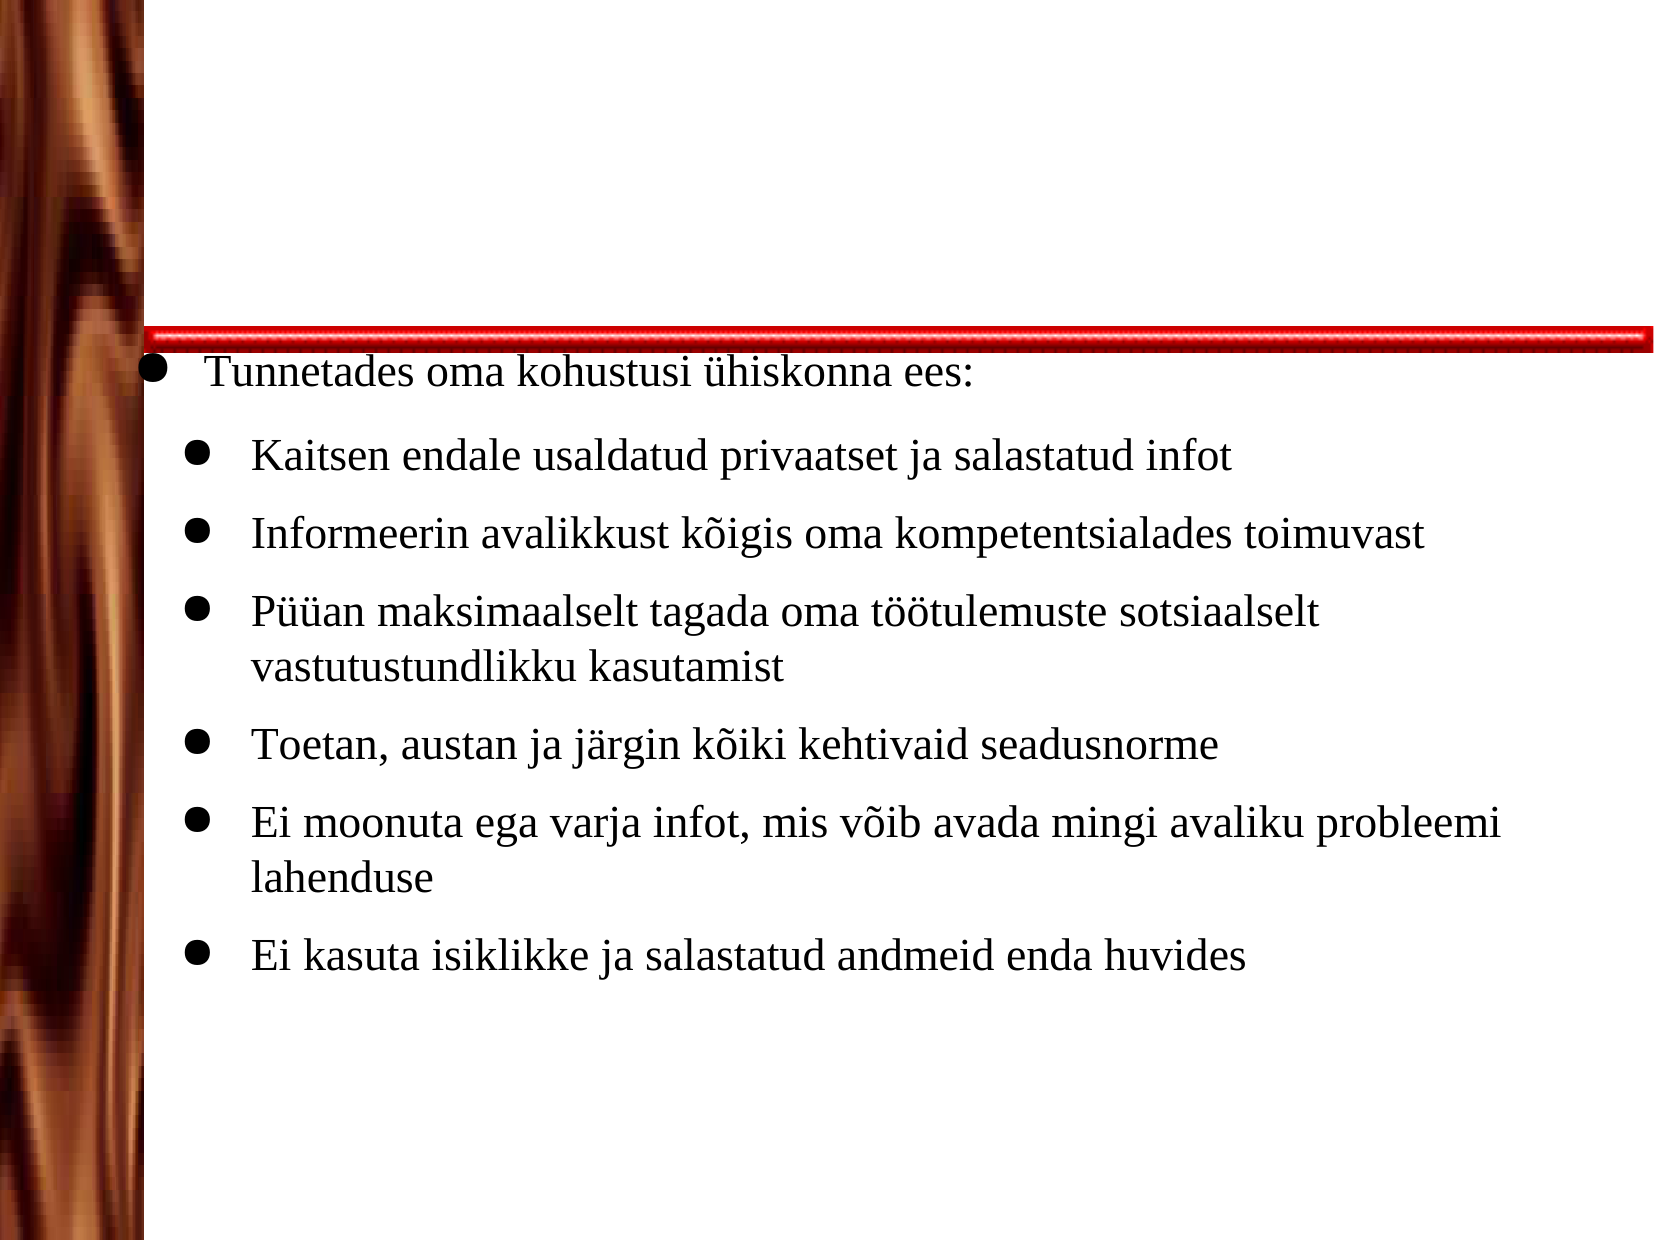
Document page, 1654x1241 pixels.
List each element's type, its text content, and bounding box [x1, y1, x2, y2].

list Tunnetades oma kohustusi ühiskonna ees: Kaitsen endale usaldatud privaatset ja salastatud infot Informeerin avalikkust kõigis oma kompetentsialades toimuvast Püüan maksimaalselt tagada oma töötulemuste sotsiaalselt vastutustundlikku kasutamist Toetan, austan ja järgin kõiki kehtivaid seadusnorme Ei moonuta ega varja infot, mis võib avada mingi avaliku probleemi lahenduse Ei kasuta isiklikke ja salastatud andmeid enda huvides [121, 344, 1534, 1126]
title [121, 102, 1534, 310]
picture [0, 0, 1654, 1240]
